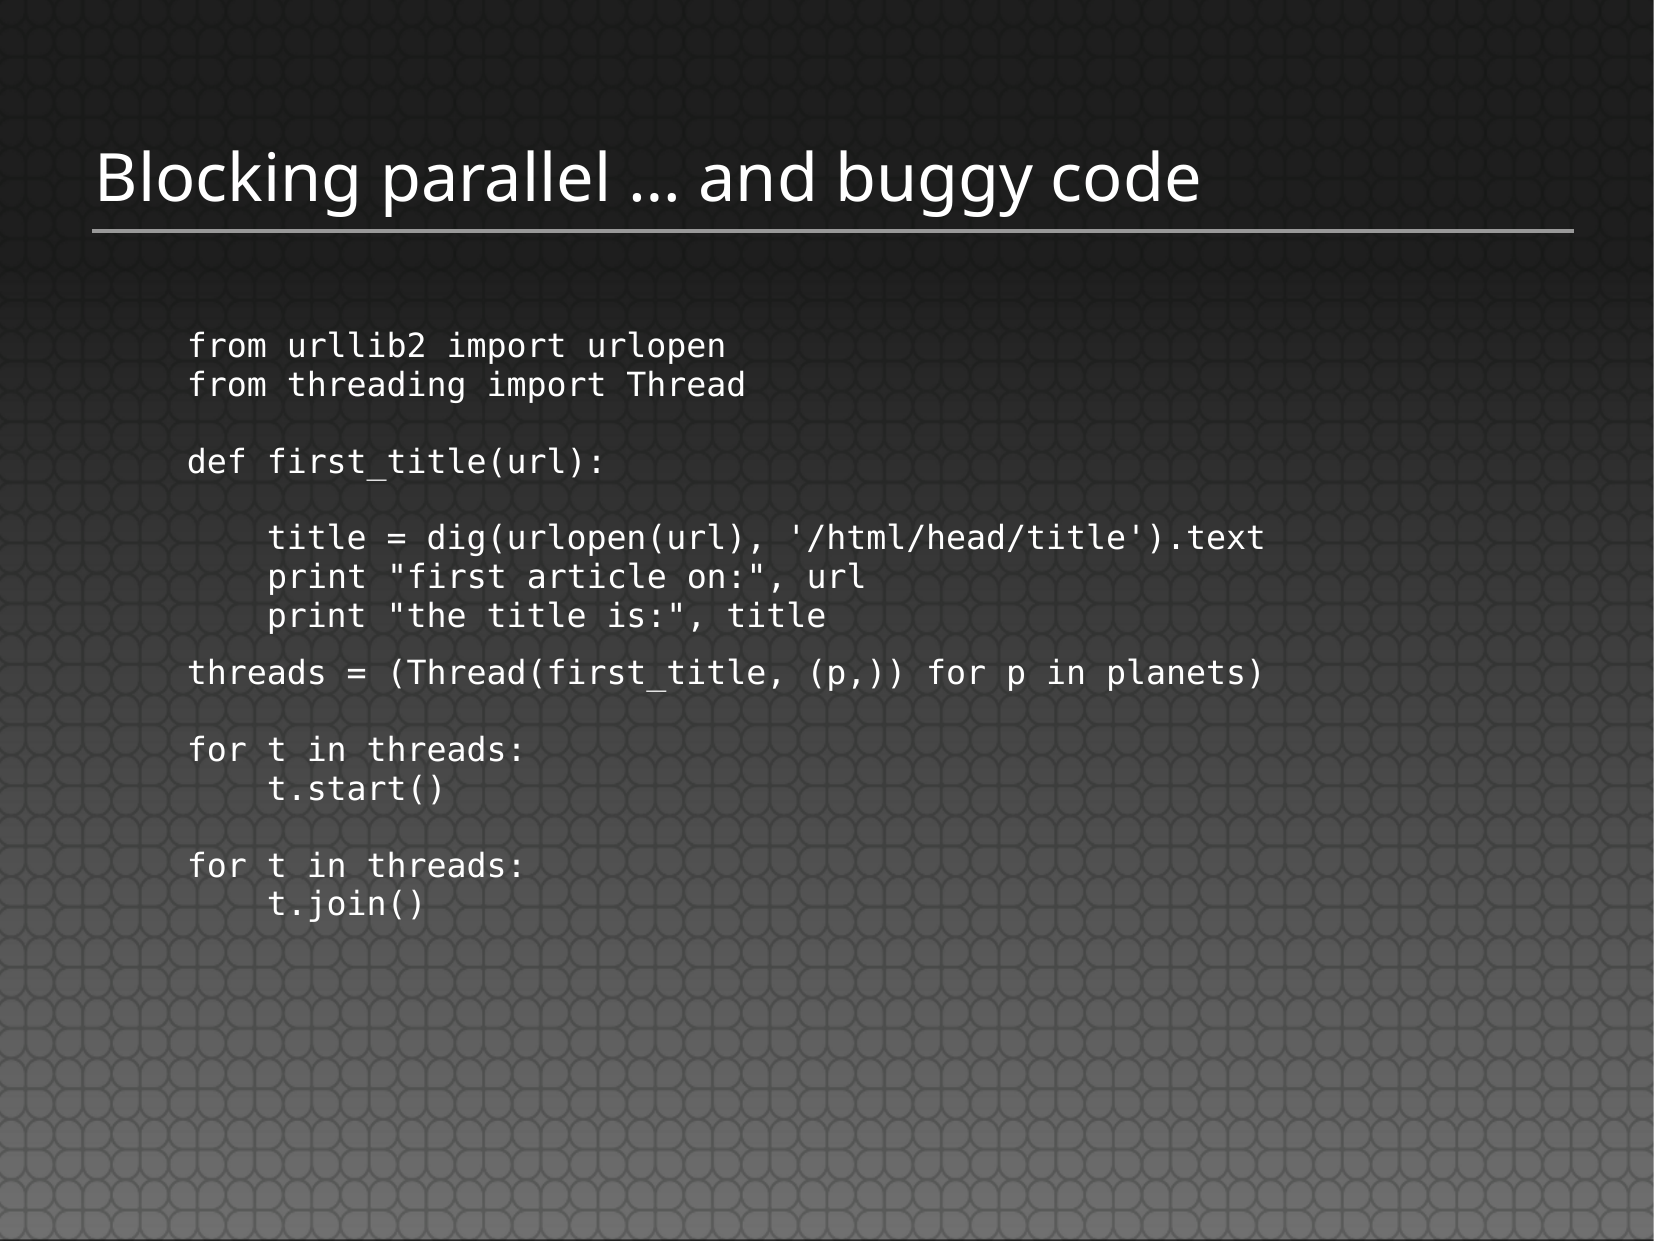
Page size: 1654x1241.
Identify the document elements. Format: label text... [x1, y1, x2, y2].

picture [0, 0, 1654, 1241]
title Blocking parallel … and buggy code [94, 100, 1426, 251]
title print "first article on:", url print "the title is:", title [186, 297, 1406, 973]
